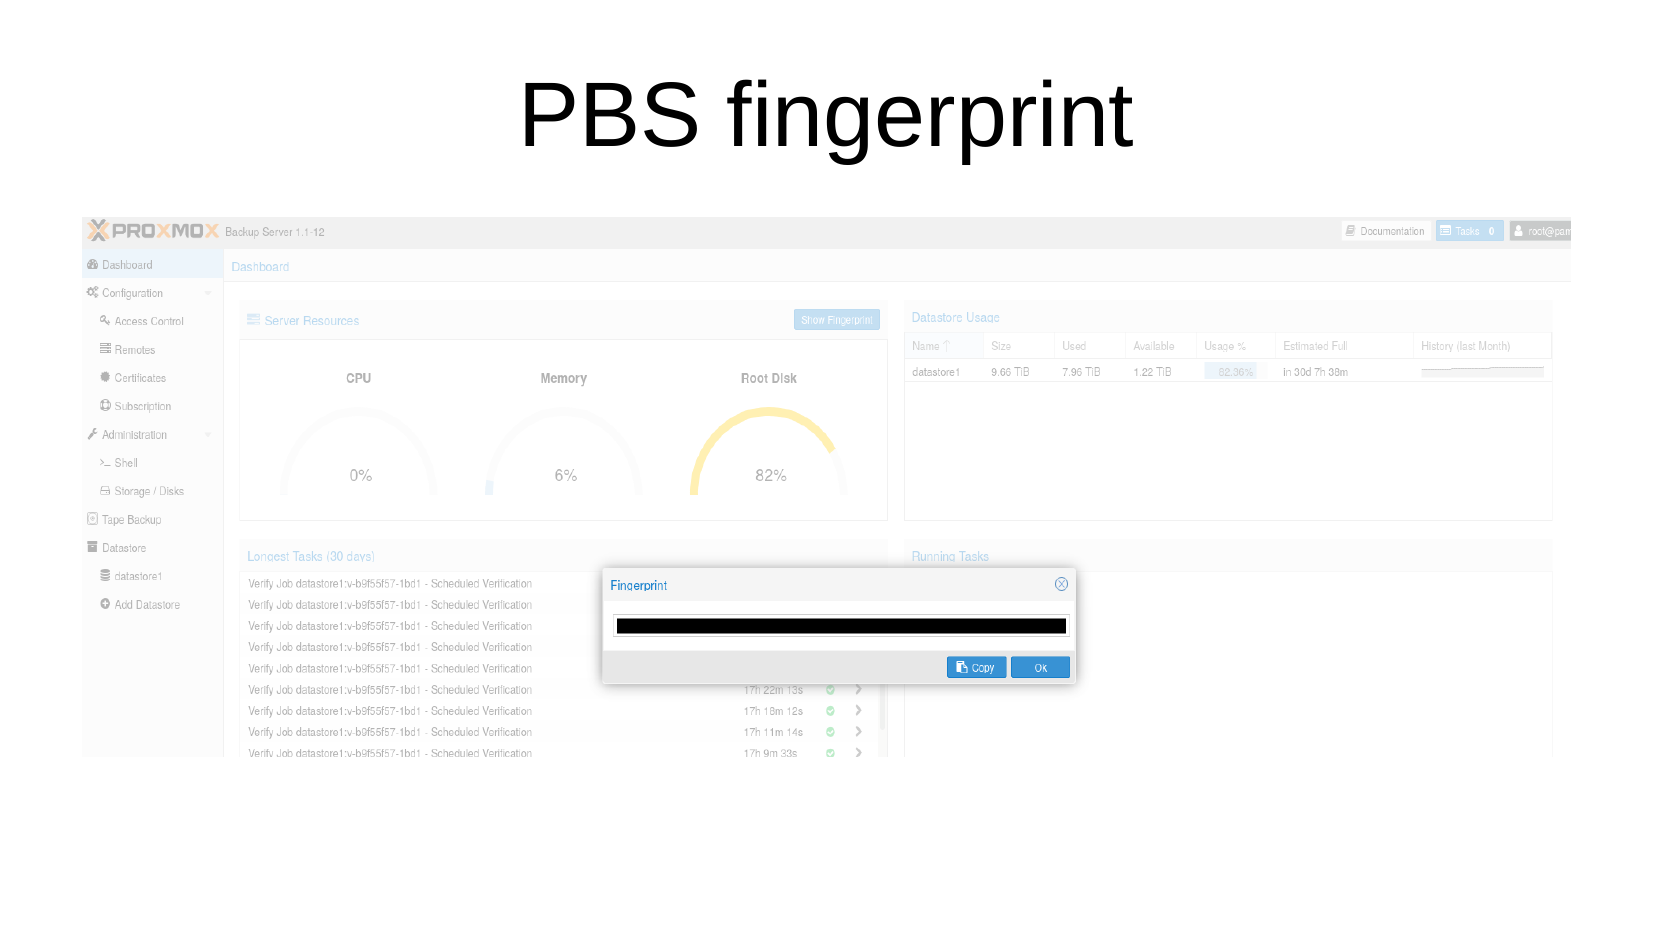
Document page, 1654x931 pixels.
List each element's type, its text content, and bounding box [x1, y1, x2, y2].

title PBS fingerprint [82, 37, 1571, 193]
picture [82, 217, 1571, 758]
